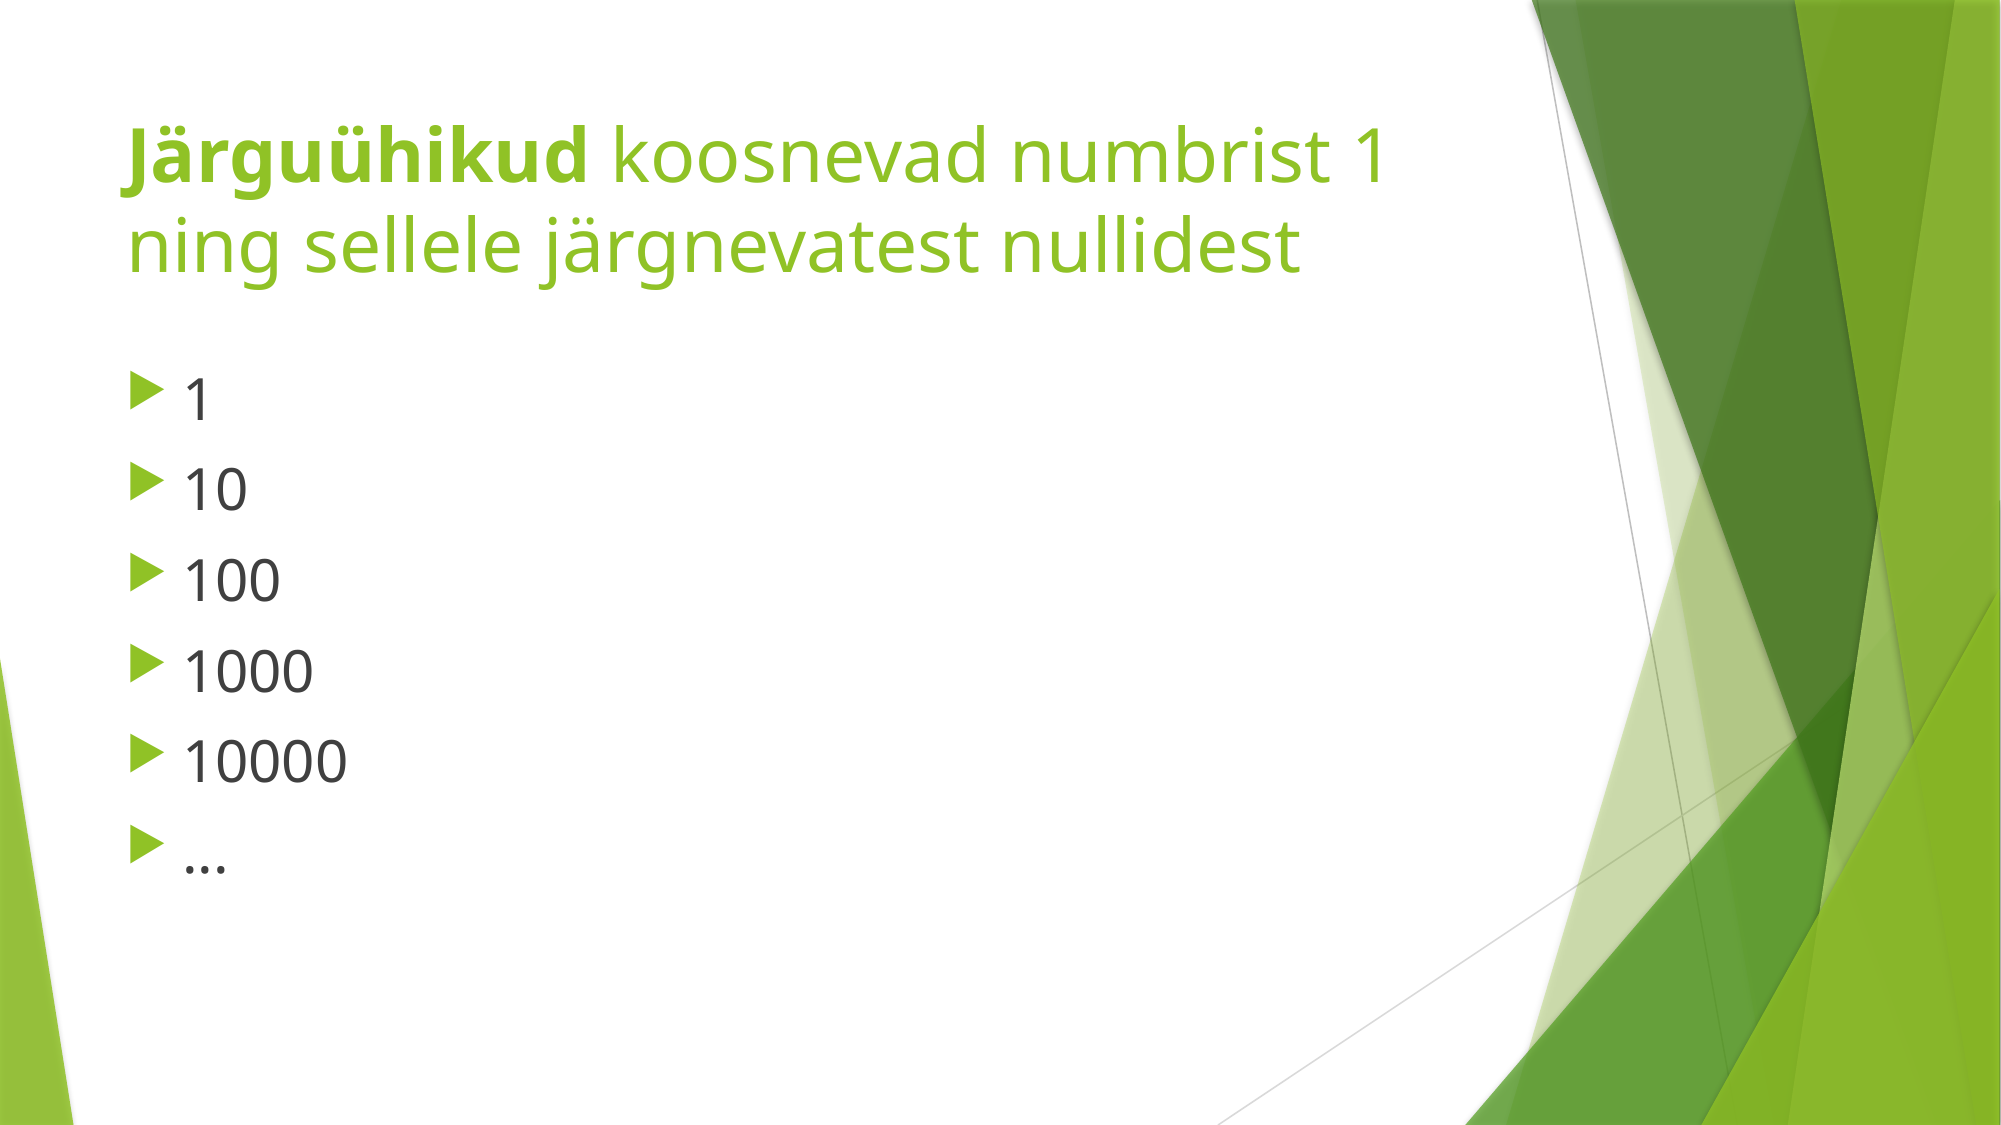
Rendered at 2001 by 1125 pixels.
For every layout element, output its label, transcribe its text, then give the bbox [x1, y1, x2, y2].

title Järguühikud koosnevad numbrist 1 ning sellele järgnevatest nullidest [111, 99, 1522, 317]
list 1 10 100 1000 10000 ... [111, 354, 1522, 992]
